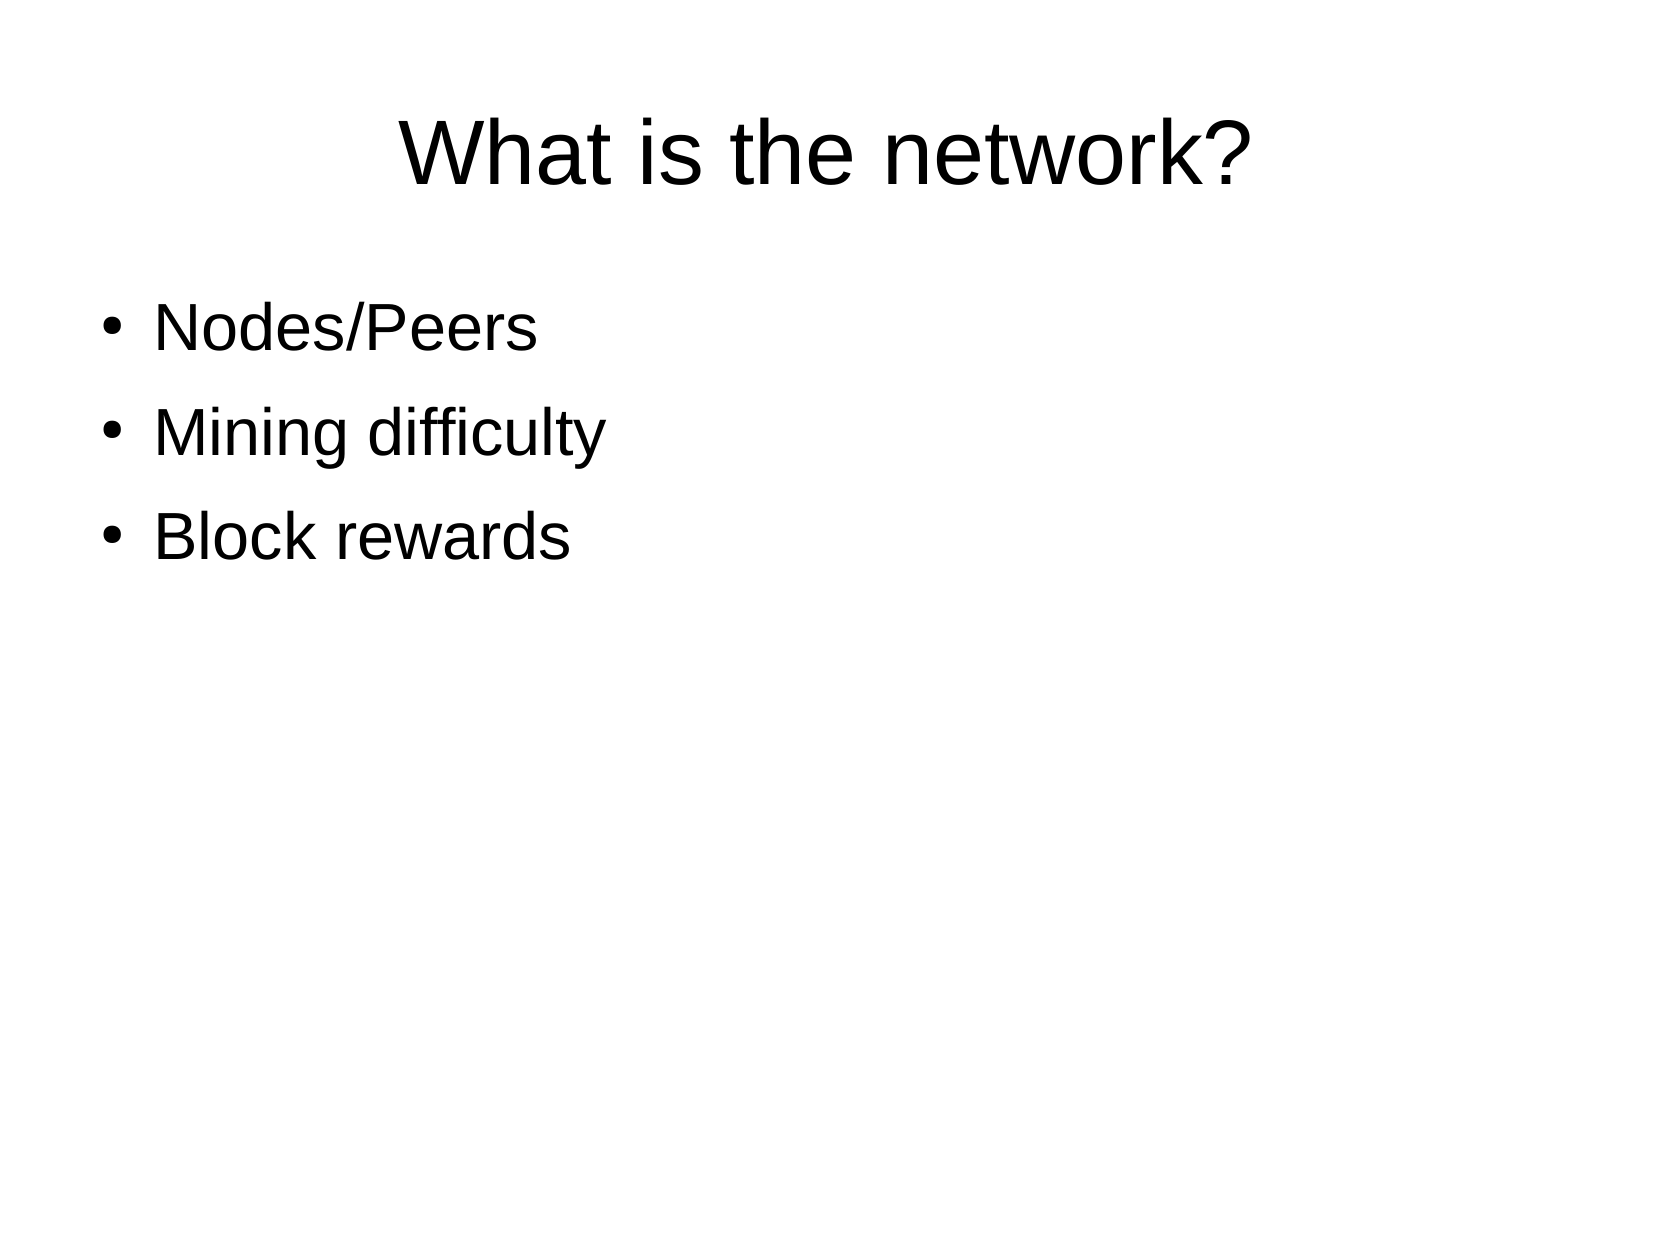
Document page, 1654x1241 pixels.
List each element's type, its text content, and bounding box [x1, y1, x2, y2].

title What is the network? [82, 49, 1571, 257]
list Nodes/Peers Mining difficulty Block rewards [82, 290, 1571, 1010]
